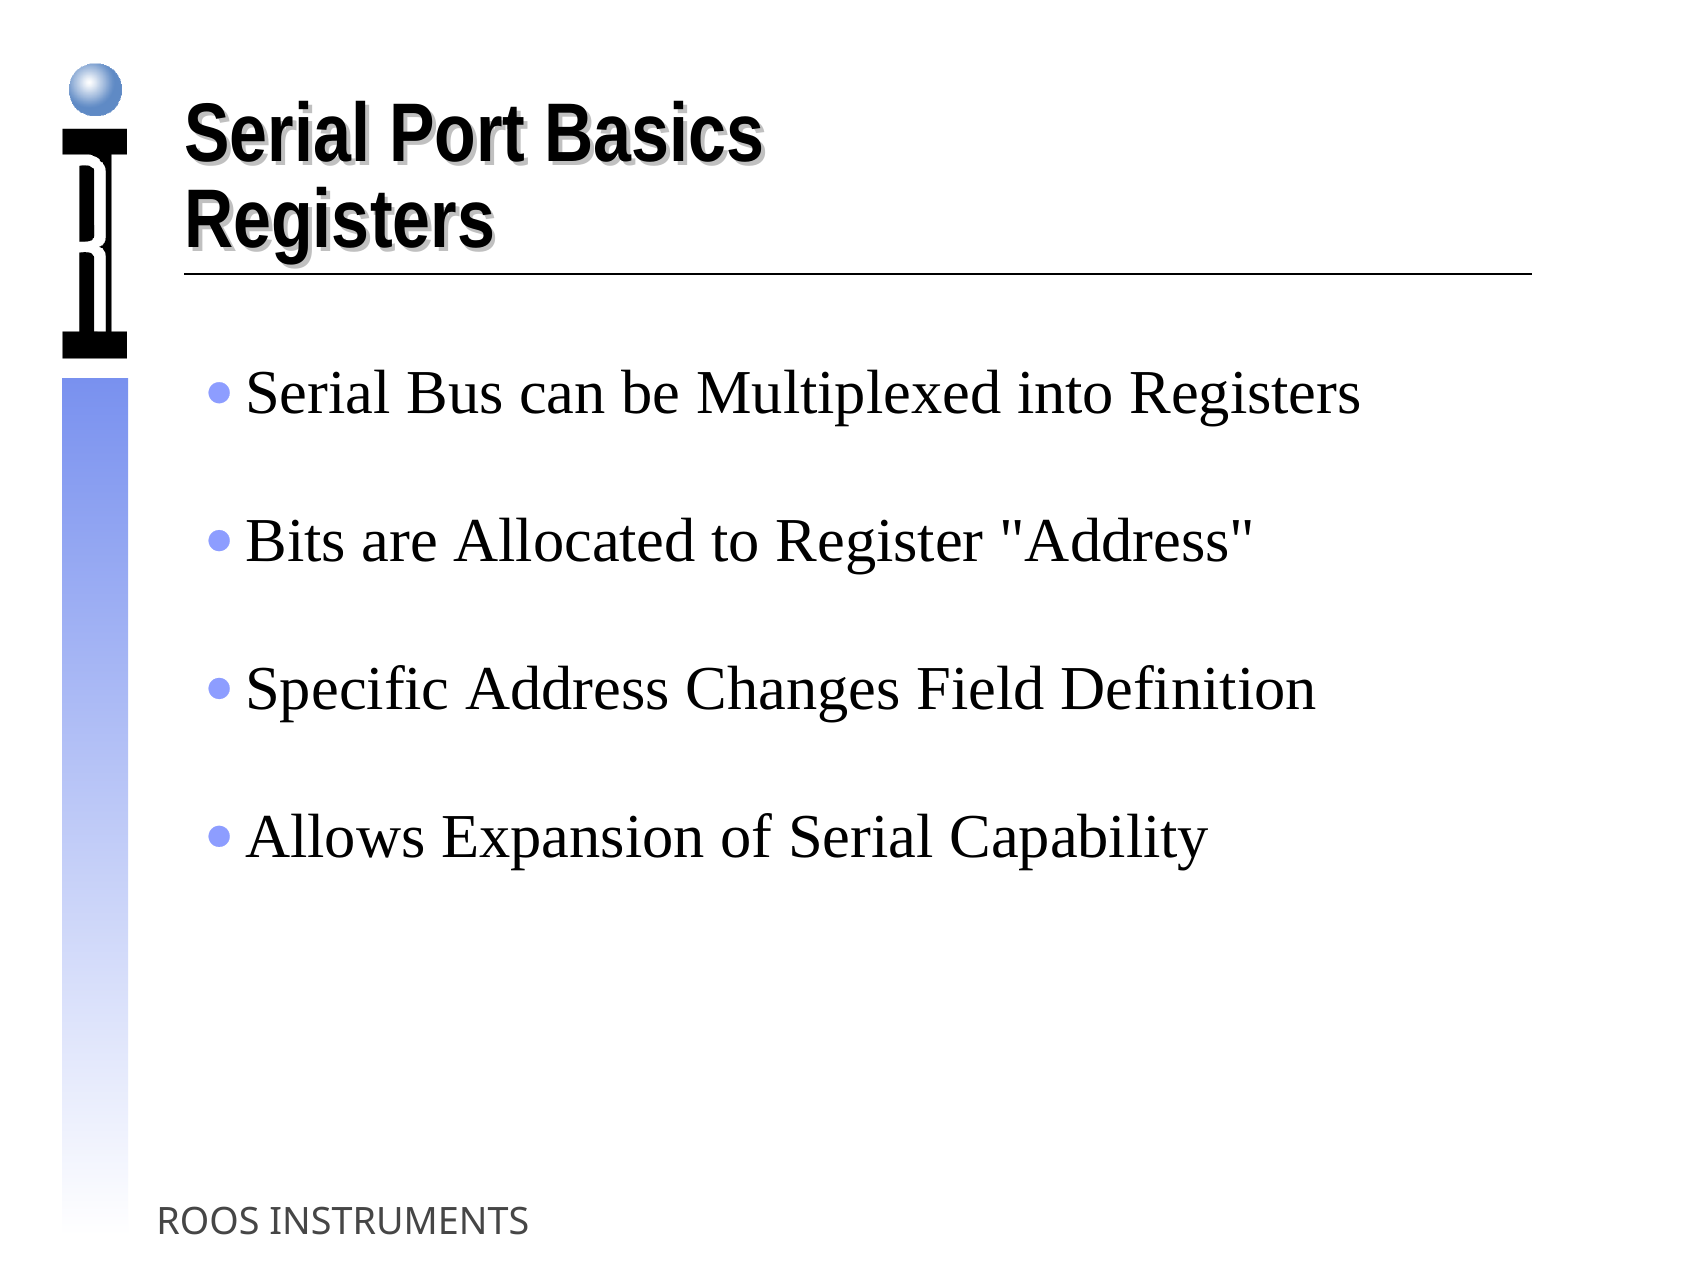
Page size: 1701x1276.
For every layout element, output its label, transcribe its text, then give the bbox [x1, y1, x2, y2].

text_box Serial Bus can be Multiplexed into Registers Bits are Allocated to Register "Address" Specific Address Changes Field Definition Allows Expansion of Serial Capability [192, 358, 1550, 878]
text_box Serial Port Basics Registers [184, 92, 1539, 274]
